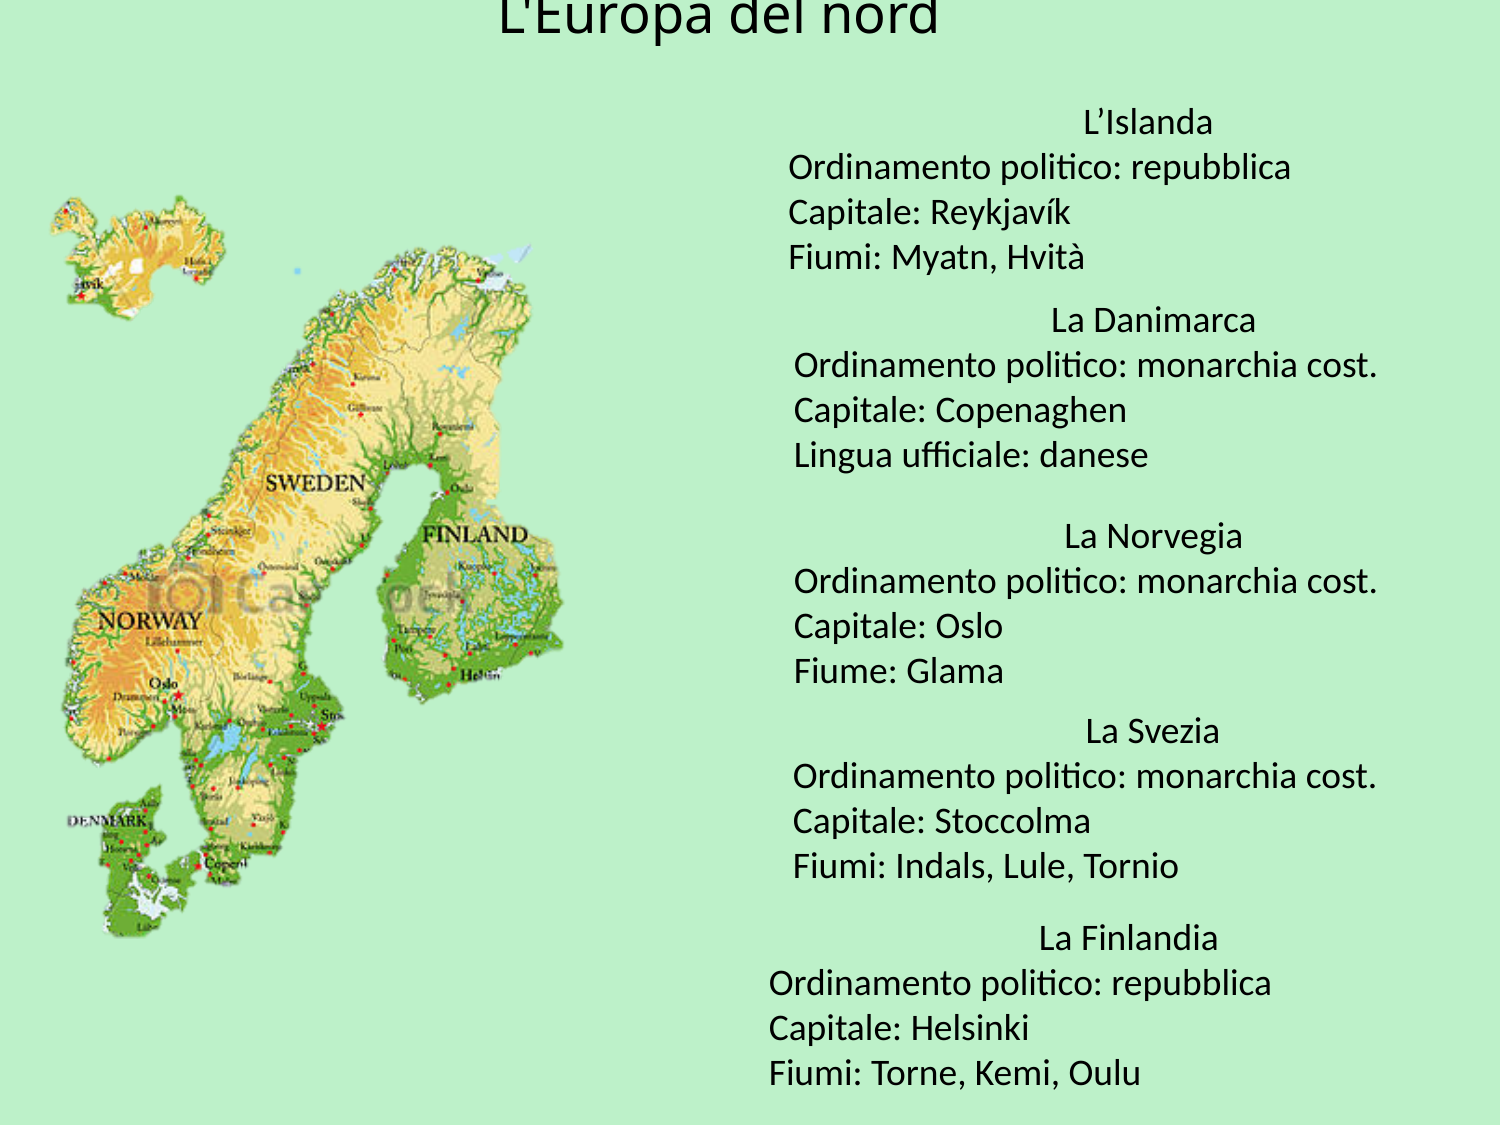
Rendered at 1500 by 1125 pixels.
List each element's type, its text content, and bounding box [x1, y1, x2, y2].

text_box La Danimarca Ordinamento politico: monarchia cost. Capitale: Copenaghen Lingua ufficiale: danese [779, 287, 1500, 483]
picture [29, 172, 593, 1047]
text_box L’Islanda Ordinamento politico: repubblica Capitale: Reykjavík Fiumi: Myatn, Hvità [773, 89, 1500, 285]
text_box La Finlandia Ordinamento politico: repubblica Capitale: Helsinki Fiumi: Torne, Kemi, Oulu [753, 905, 1500, 1100]
text_box La Svezia Ordinamento politico: monarchia cost. Capitale: Stoccolma Fiumi: Indals, Lule, Tornio [778, 699, 1500, 894]
title L'Europa del nord [51, 0, 1402, 160]
text_box La Norvegia Ordinamento politico: monarchia cost. Capitale: Oslo Fiume: Glama [778, 503, 1500, 699]
